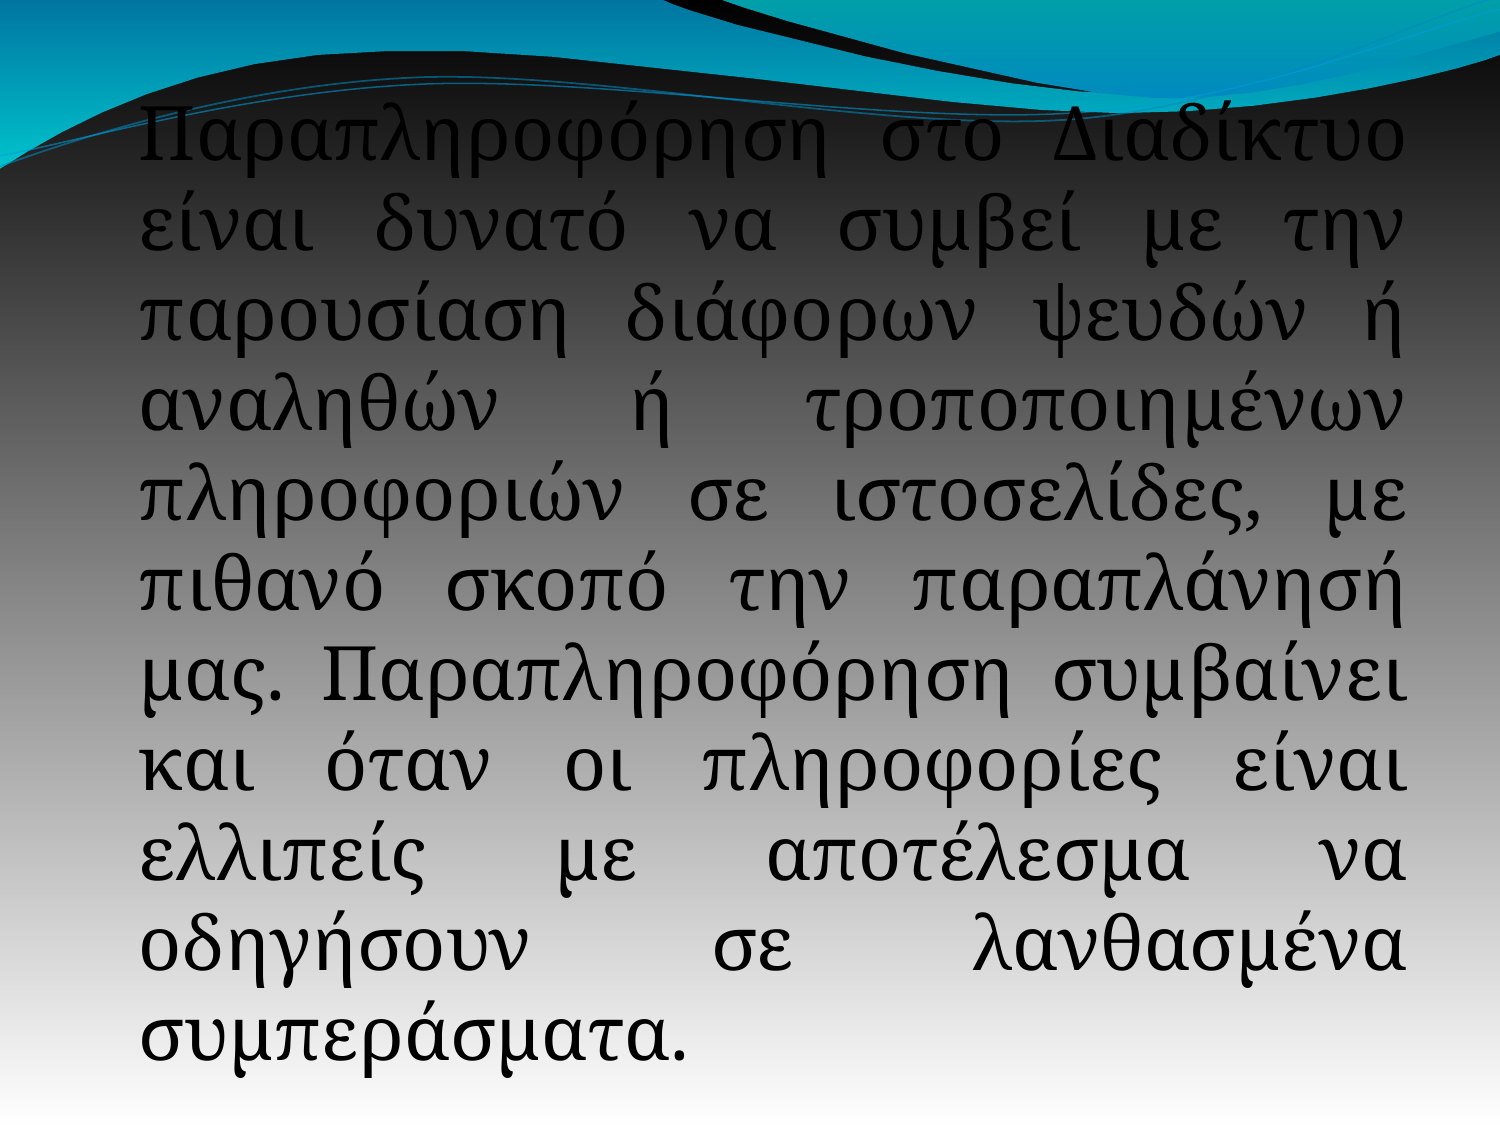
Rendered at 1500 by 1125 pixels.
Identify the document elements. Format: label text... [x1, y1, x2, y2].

text_box Παραπληροφόρηση στο Διαδίκτυο είναι δυνατό να συμβεί με την παρουσίαση διάφορων ψευδών ή αναληθών ή τροποποιημένων πληροφοριών σε ιστοσελίδες, με πιθανό σκοπό την παραπλάνησή μας. Παραπληροφόρηση συμβαίνει και όταν οι πληροφορίες είναι ελλιπείς με αποτέλεσμα να οδηγήσουν σε λανθασμένα συμπεράσματα. [123, 78, 1424, 1125]
